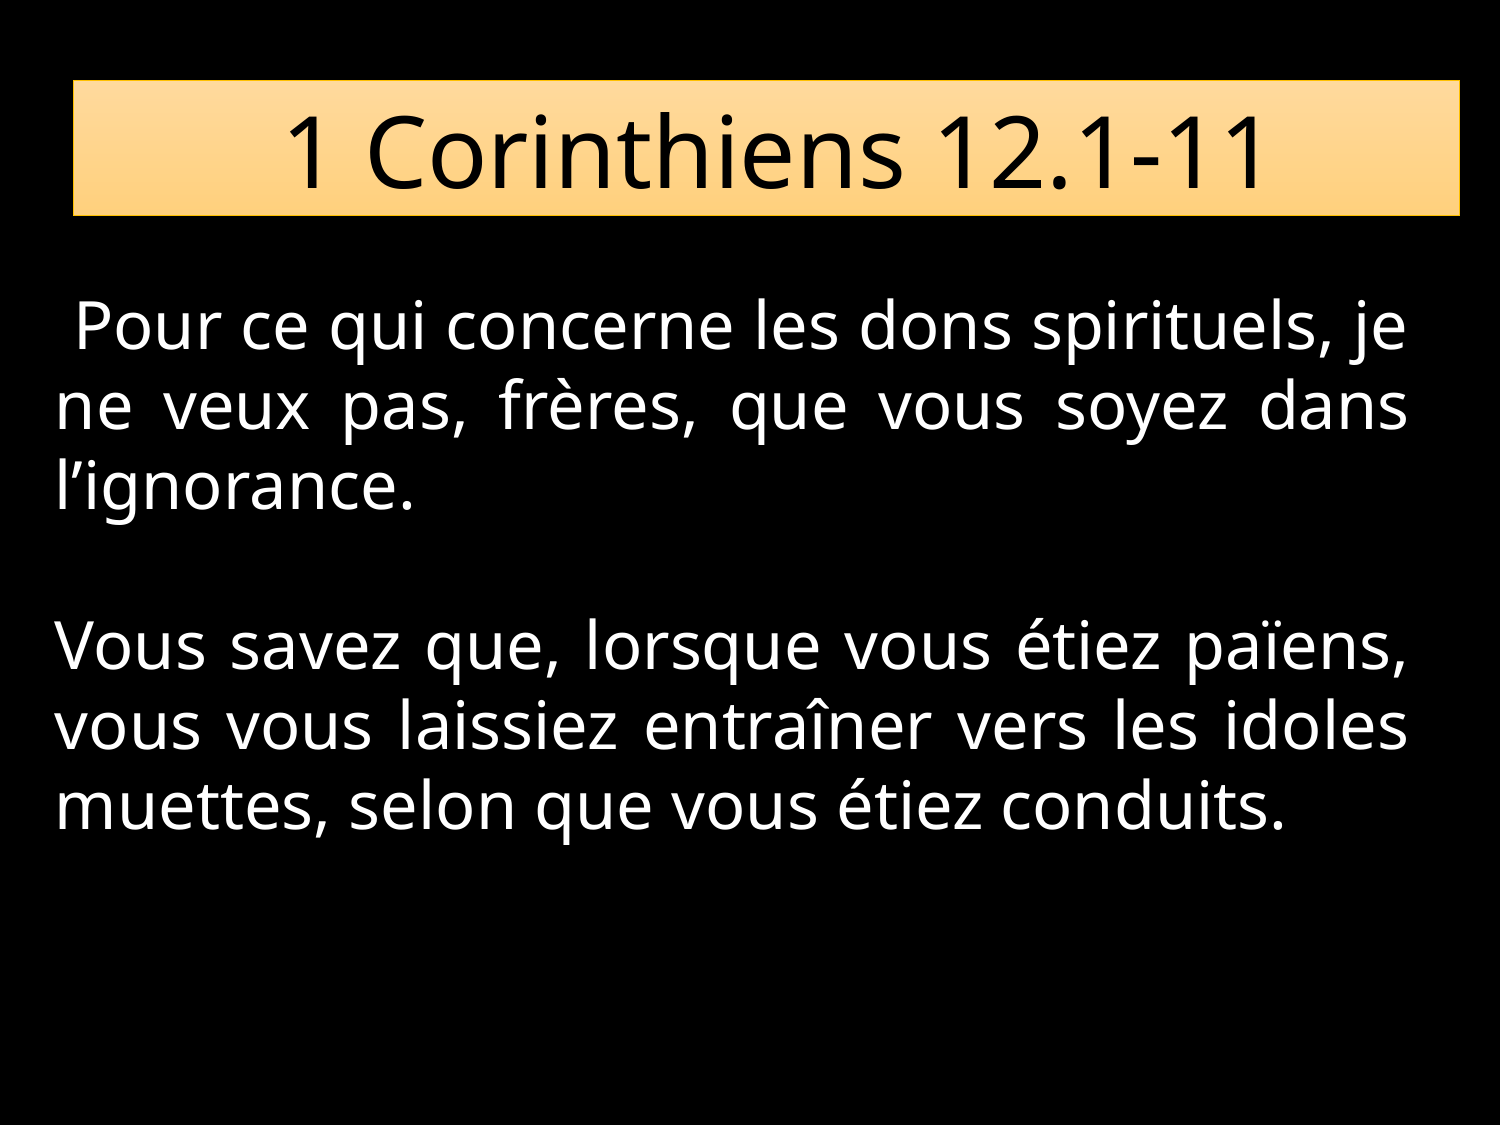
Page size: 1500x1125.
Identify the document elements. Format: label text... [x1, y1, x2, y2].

text_box 1 Corinthiens 12.1-11 [73, 80, 1460, 216]
text_box Pour ce qui concerne les dons spirituels, je ne veux pas, frères, que vous soyez dans l’ignorance. Vous savez que, lorsque vous étiez païens, vous vous laissiez entraîner vers les idoles muettes, selon que vous étiez conduits. [40, 275, 1426, 850]
